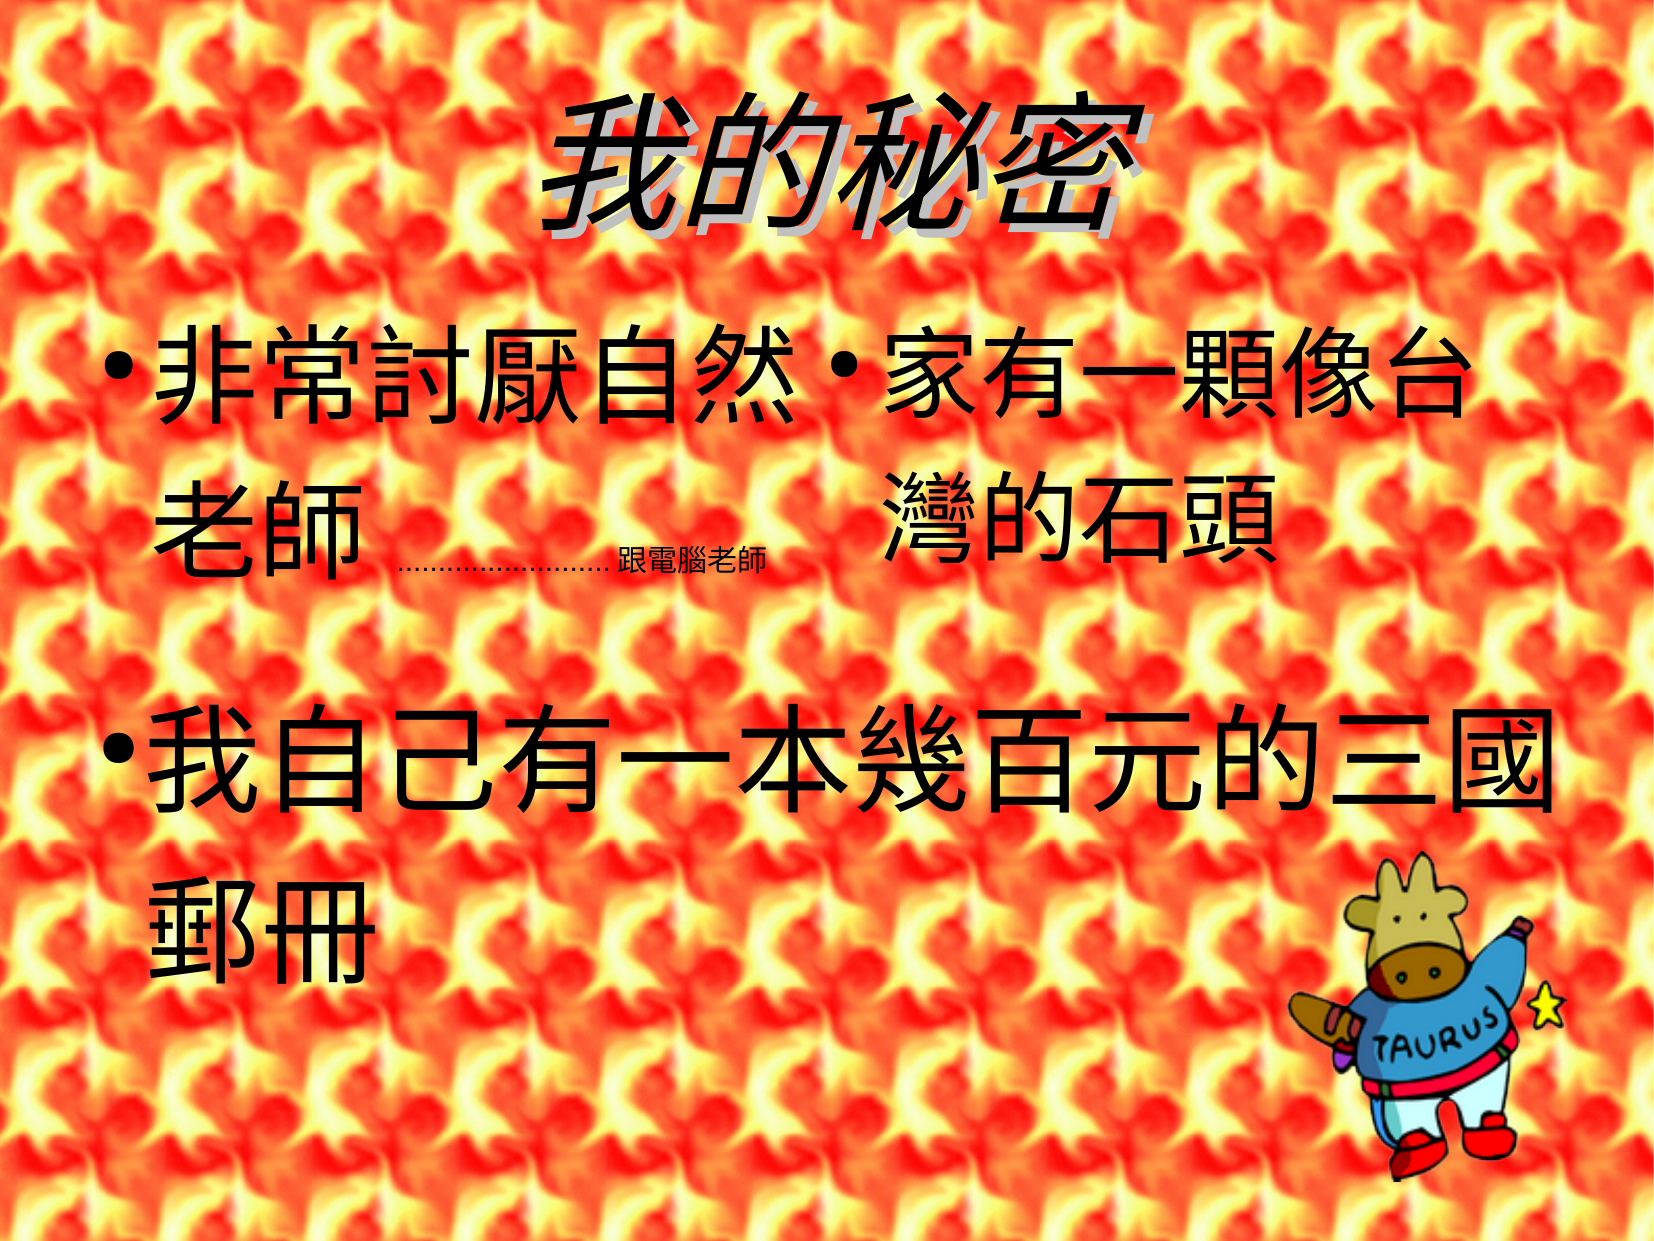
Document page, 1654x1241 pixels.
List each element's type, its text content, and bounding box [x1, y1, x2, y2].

list 我自己有一本幾百元的三國郵冊 [82, 665, 1571, 1009]
list 家有一顆像台灣的石頭 [808, 294, 1535, 638]
picture [0, 0, 1654, 1241]
title 我的秘密 [82, 49, 1571, 257]
list 非常討厭自然老師..........................跟電腦老師 [82, 290, 809, 634]
